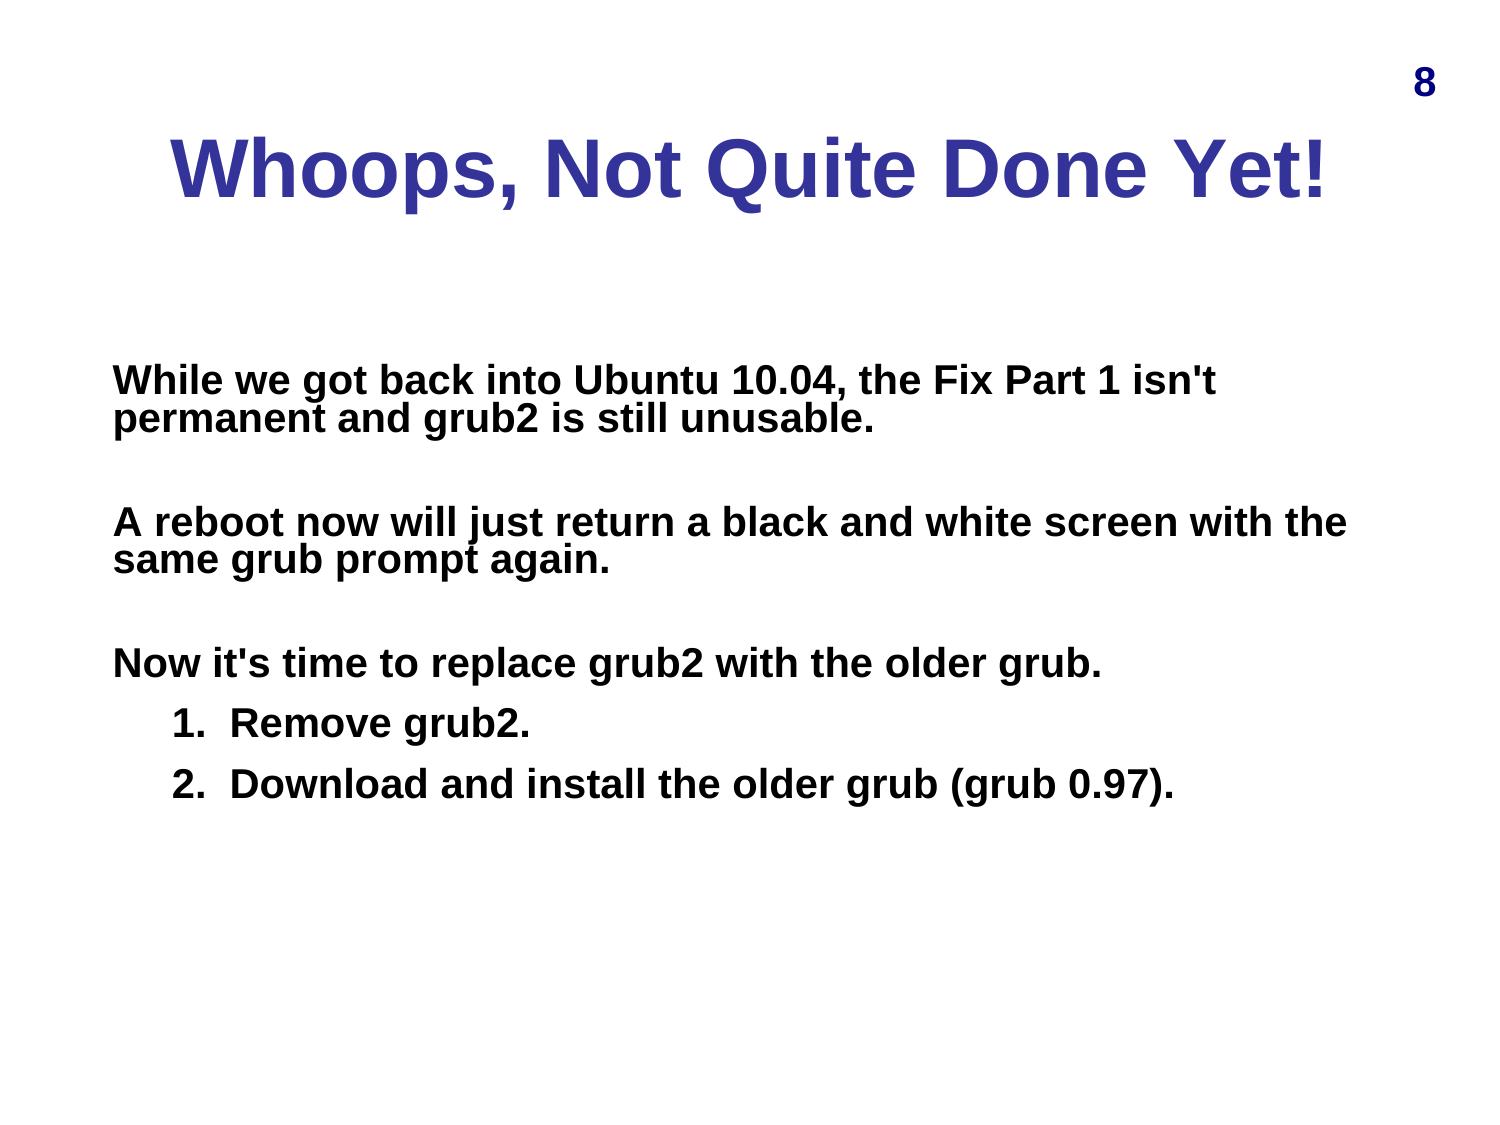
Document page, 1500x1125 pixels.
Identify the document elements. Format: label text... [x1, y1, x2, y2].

title Whoops, Not Quite Done Yet! [75, 112, 1426, 226]
list While we got back into Ubuntu 10.04, the Fix Part 1 isn't permanent and grub2 is still unusable. A reboot now will just return a black and white screen with the same grub prompt again. Now it's time to replace grub2 with the older grub. 1. Remove grub2. 2. Download and install the older grub (grub 0.97). [35, 357, 1426, 949]
text_box 8 [1387, 47, 1463, 113]
